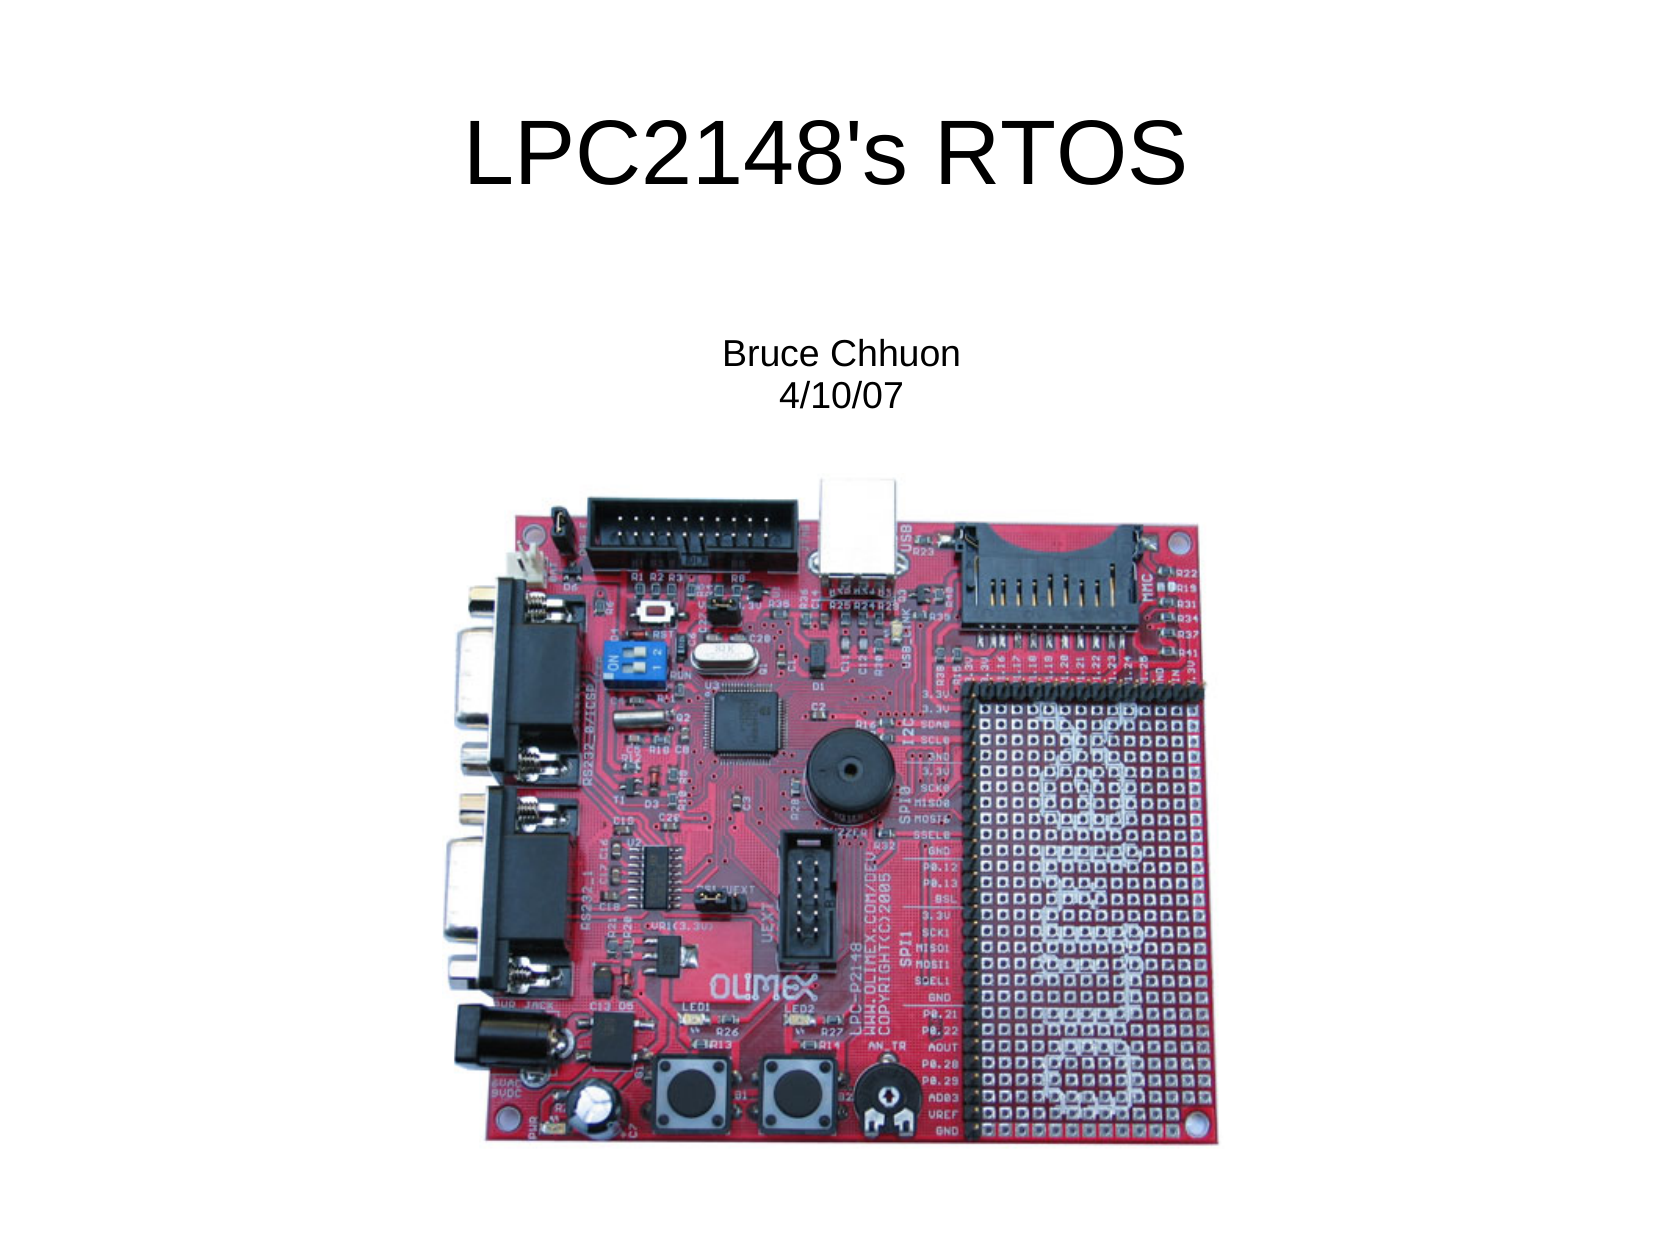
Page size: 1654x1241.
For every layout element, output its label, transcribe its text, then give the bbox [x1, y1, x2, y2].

title LPC2148's RTOS [82, 49, 1571, 257]
picture [442, 473, 1225, 1152]
text_box Bruce Chhuon 4/10/07 [265, 324, 1418, 424]
